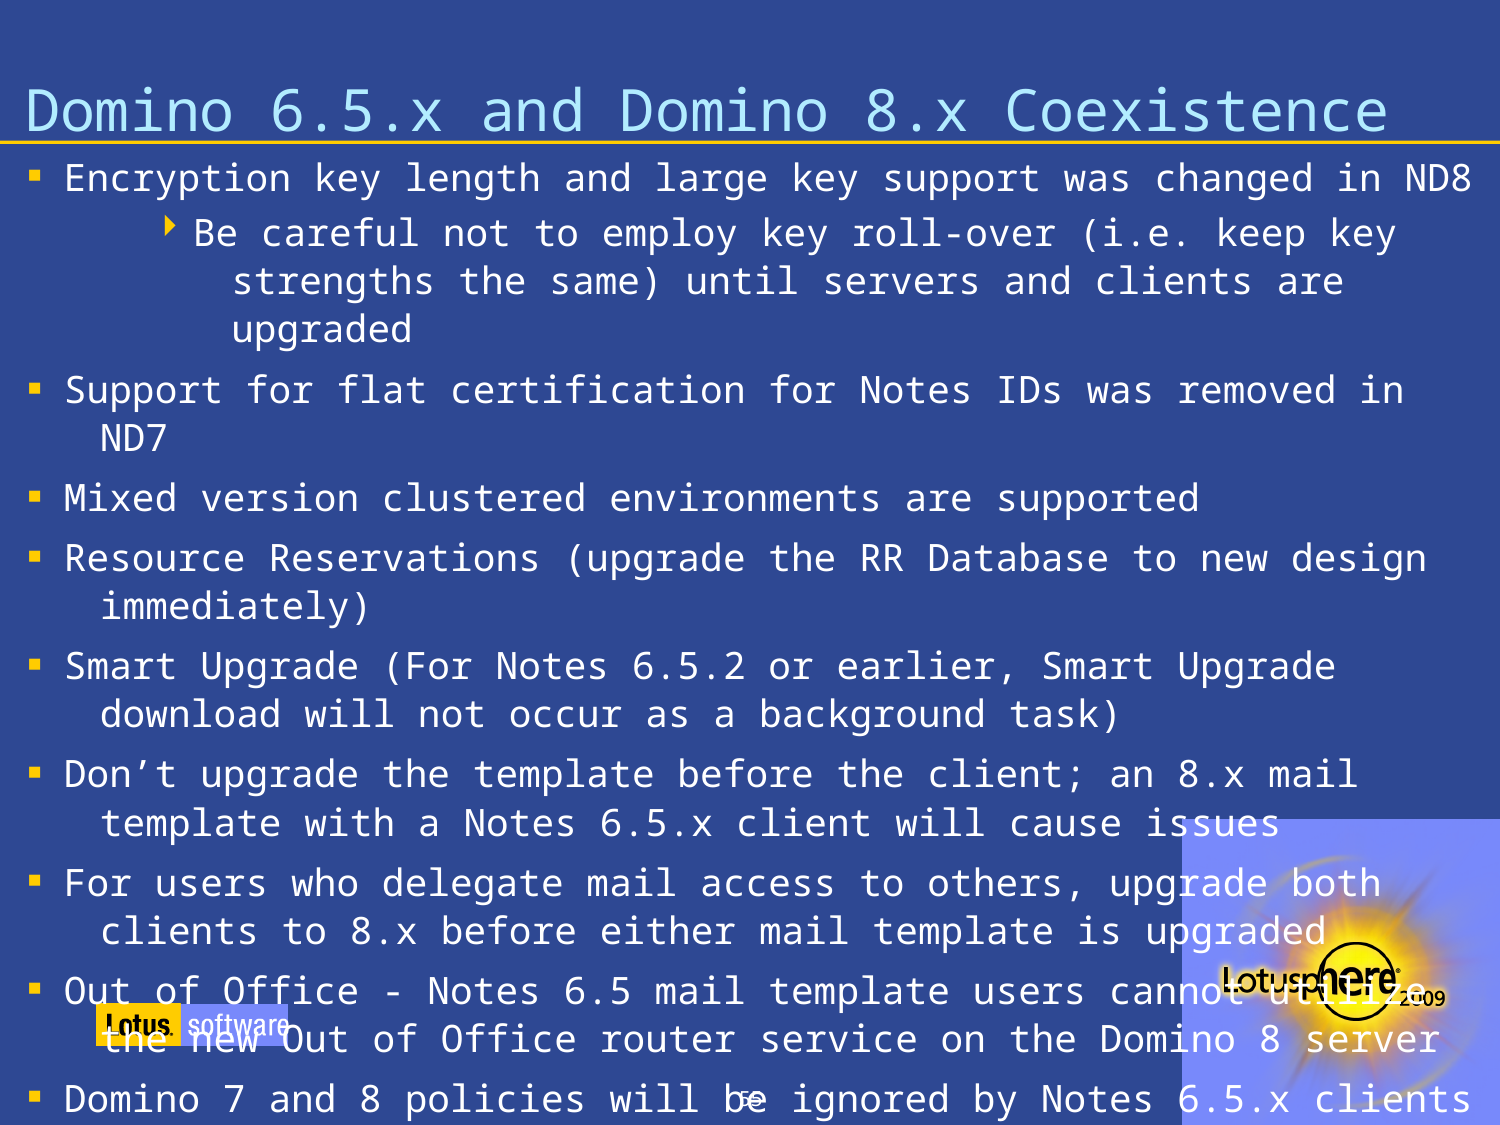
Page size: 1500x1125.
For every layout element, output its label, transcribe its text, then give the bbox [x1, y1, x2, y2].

title Domino 6.5.x and Domino 8.x Coexistence [25, 74, 1476, 145]
picture [1181, 818, 1500, 1125]
picture [1183, 1098, 1194, 1110]
list Encryption key length and large key support was changed in ND8 Be careful not to employ key roll-over (i.e. keep key strengths the same) until servers and clients are upgraded Support for flat certification for Notes IDs was removed in ND7 Mixed version clustered environments are supported Resource Reservations (upgrade the RR Database to new design immediately)‏ Smart Upgrade (For Notes 6.5.2 or earlier, Smart Upgrade download will not occur as a background task)‏ Don’t upgrade the template before the client; an 8.x mail template with a Notes 6.5.x client will cause issues For users who delegate mail access to others, upgrade both clients to 8.x before either mail template is upgraded Out of Office - Notes 6.5 mail template users cannot utilize the new Out of Office router service on the Domino 8 server Domino 7 and 8 policies will be ignored by Notes 6.5.x clients [24, 145, 1476, 1058]
